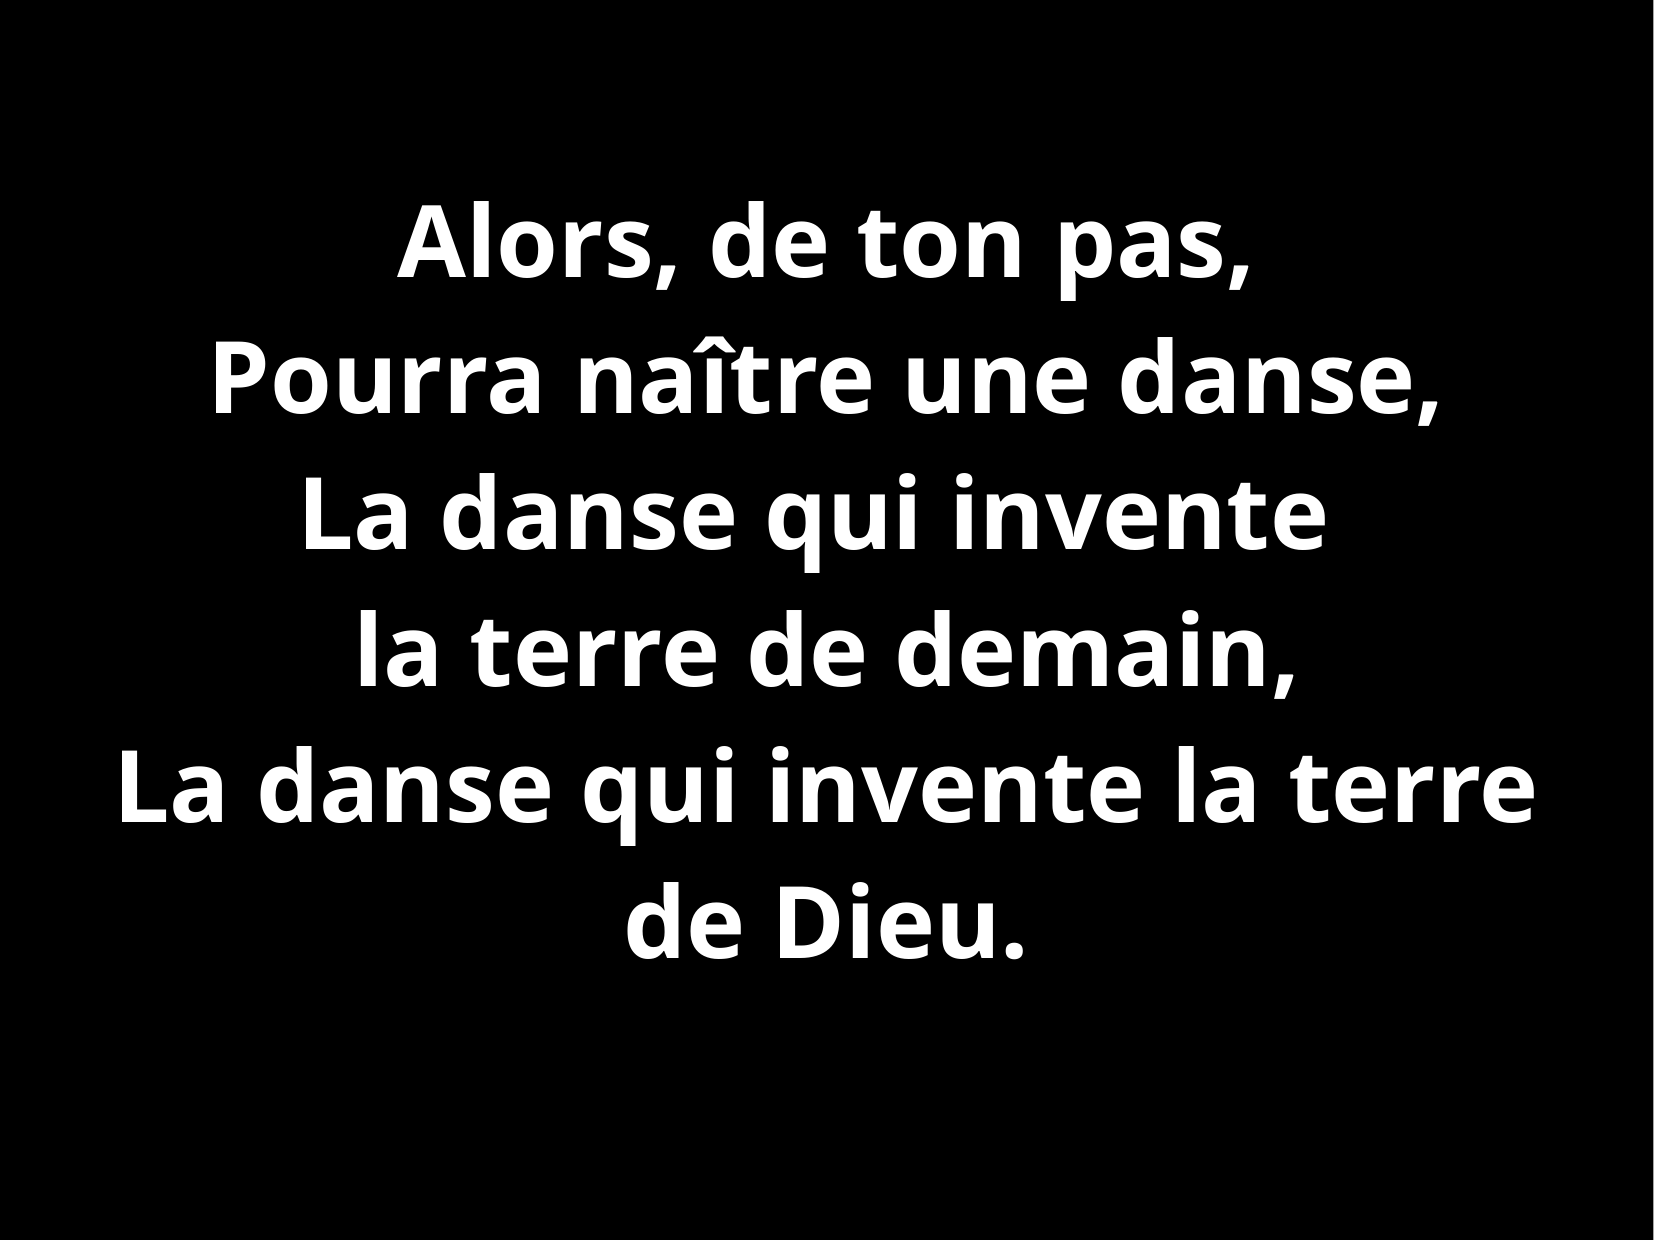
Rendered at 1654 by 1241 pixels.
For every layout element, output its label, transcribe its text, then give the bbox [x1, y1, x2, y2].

subtitle Alors, de ton pas, Pourra naître une danse, La danse qui invente la terre de demain, La danse qui invente la terre de Dieu. [82, 49, 1571, 1109]
